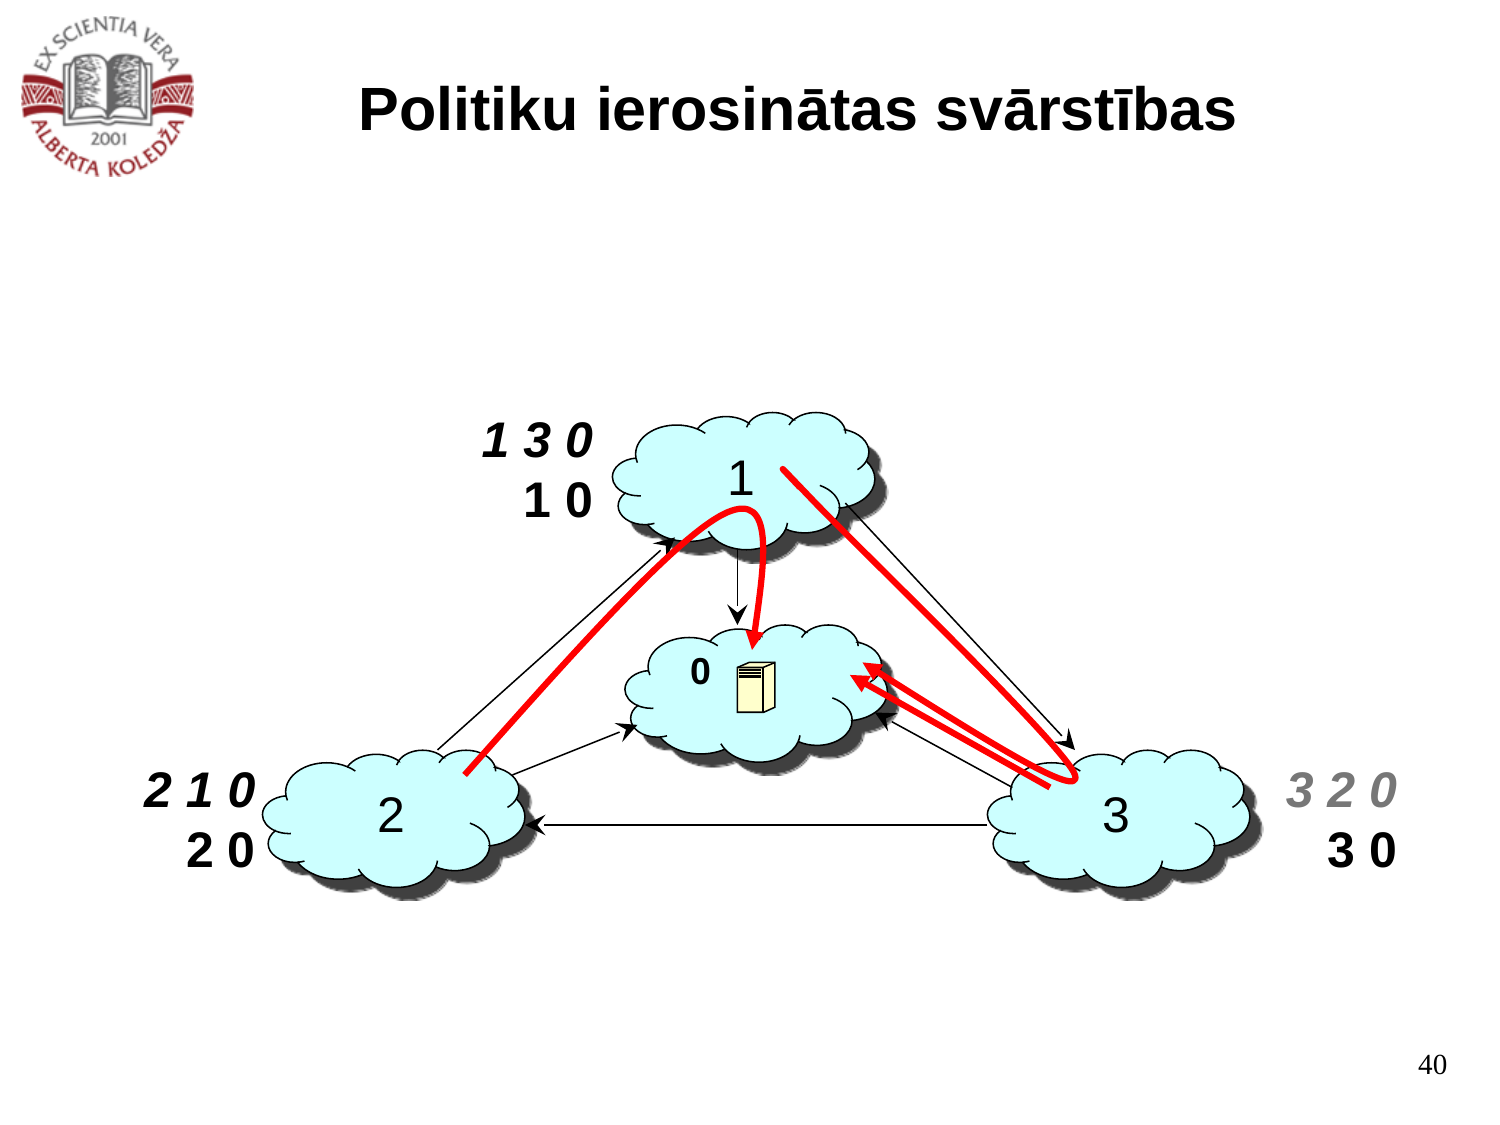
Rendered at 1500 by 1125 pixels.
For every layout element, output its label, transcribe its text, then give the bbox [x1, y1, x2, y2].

text_box 2 1 0 2 0 [129, 749, 271, 886]
text_box 3 [1087, 774, 1146, 851]
text_box [869, 676, 888, 692]
text_box [691, 513, 760, 550]
text_box 2 [362, 774, 421, 851]
picture [21, 16, 194, 49]
text_box [624, 624, 886, 763]
text_box [987, 750, 1250, 888]
text_box [1038, 762, 1071, 778]
picture [21, 163, 194, 177]
text_box 0 [675, 639, 726, 701]
text_box <skaitlis> [1312, 1037, 1463, 1101]
title Politiku ierosinātas svārstības [0, 49, 1500, 163]
text_box 3 2 0 3 0 [1270, 749, 1412, 886]
text_box 1 [712, 437, 771, 513]
text_box [271, 750, 525, 888]
text_box [612, 412, 875, 546]
text_box 1 3 0 1 0 [466, 399, 608, 536]
